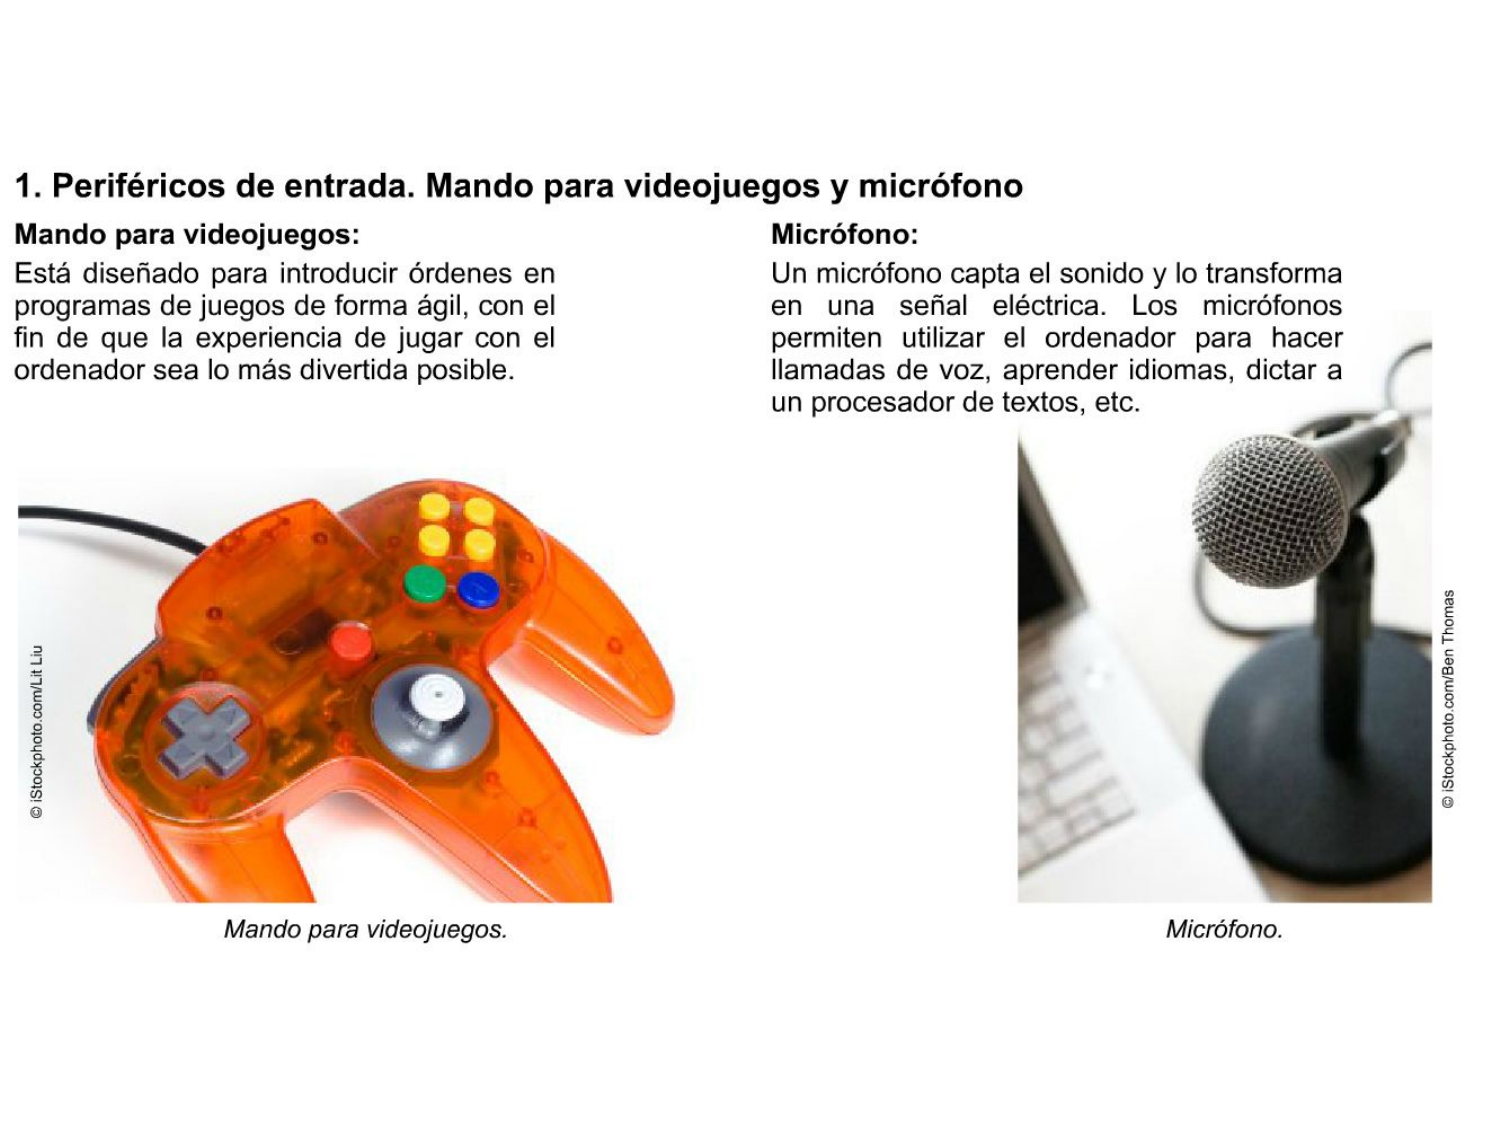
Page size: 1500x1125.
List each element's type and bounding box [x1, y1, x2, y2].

picture [0, 148, 1500, 976]
